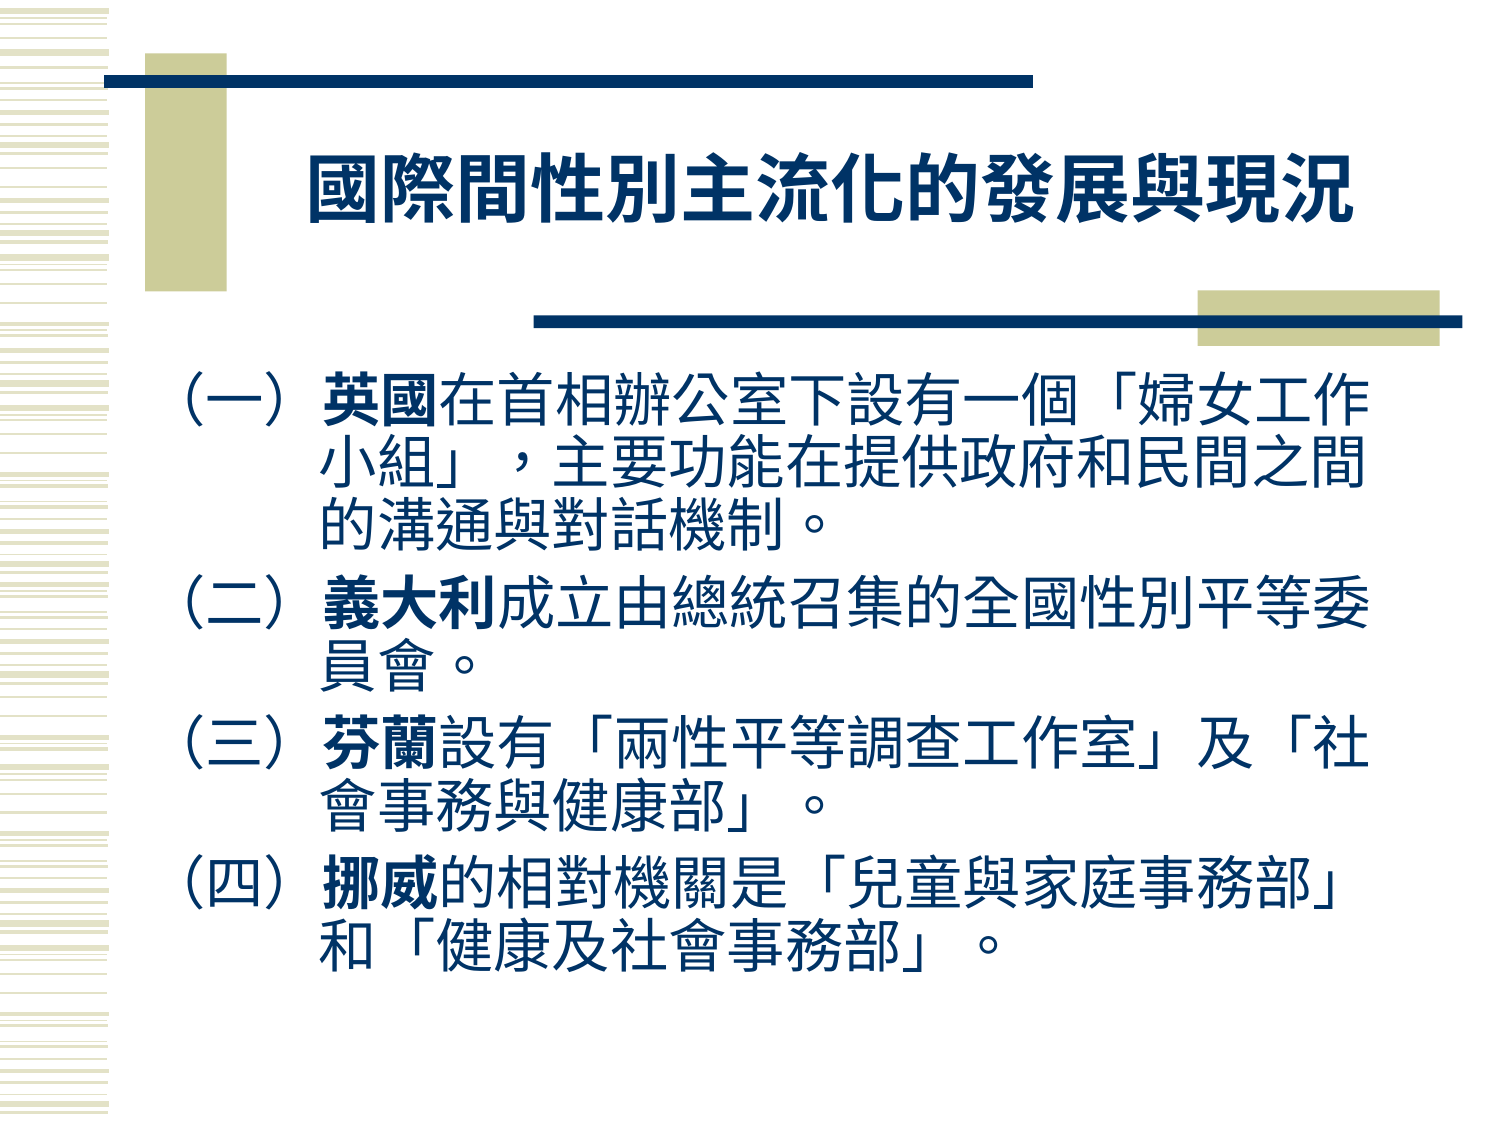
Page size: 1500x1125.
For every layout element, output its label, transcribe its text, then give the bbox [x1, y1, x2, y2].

list （一）英國在首相辦公室下設有一個「婦女工作小組」，主要功能在提供政府和民間之間的溝通與對話機制。 （二）義大利成立由總統召集的全國性別平等委員會。 （三）芬蘭設有「兩性平等調查工作室」及「社會事務與健康部」。 （四）挪威的相對機關是「兒童與家庭事務部」和「健康及社會事務部」。 [132, 363, 1439, 1000]
title 國際間性別主流化的發展與現況 [225, 99, 1436, 288]
